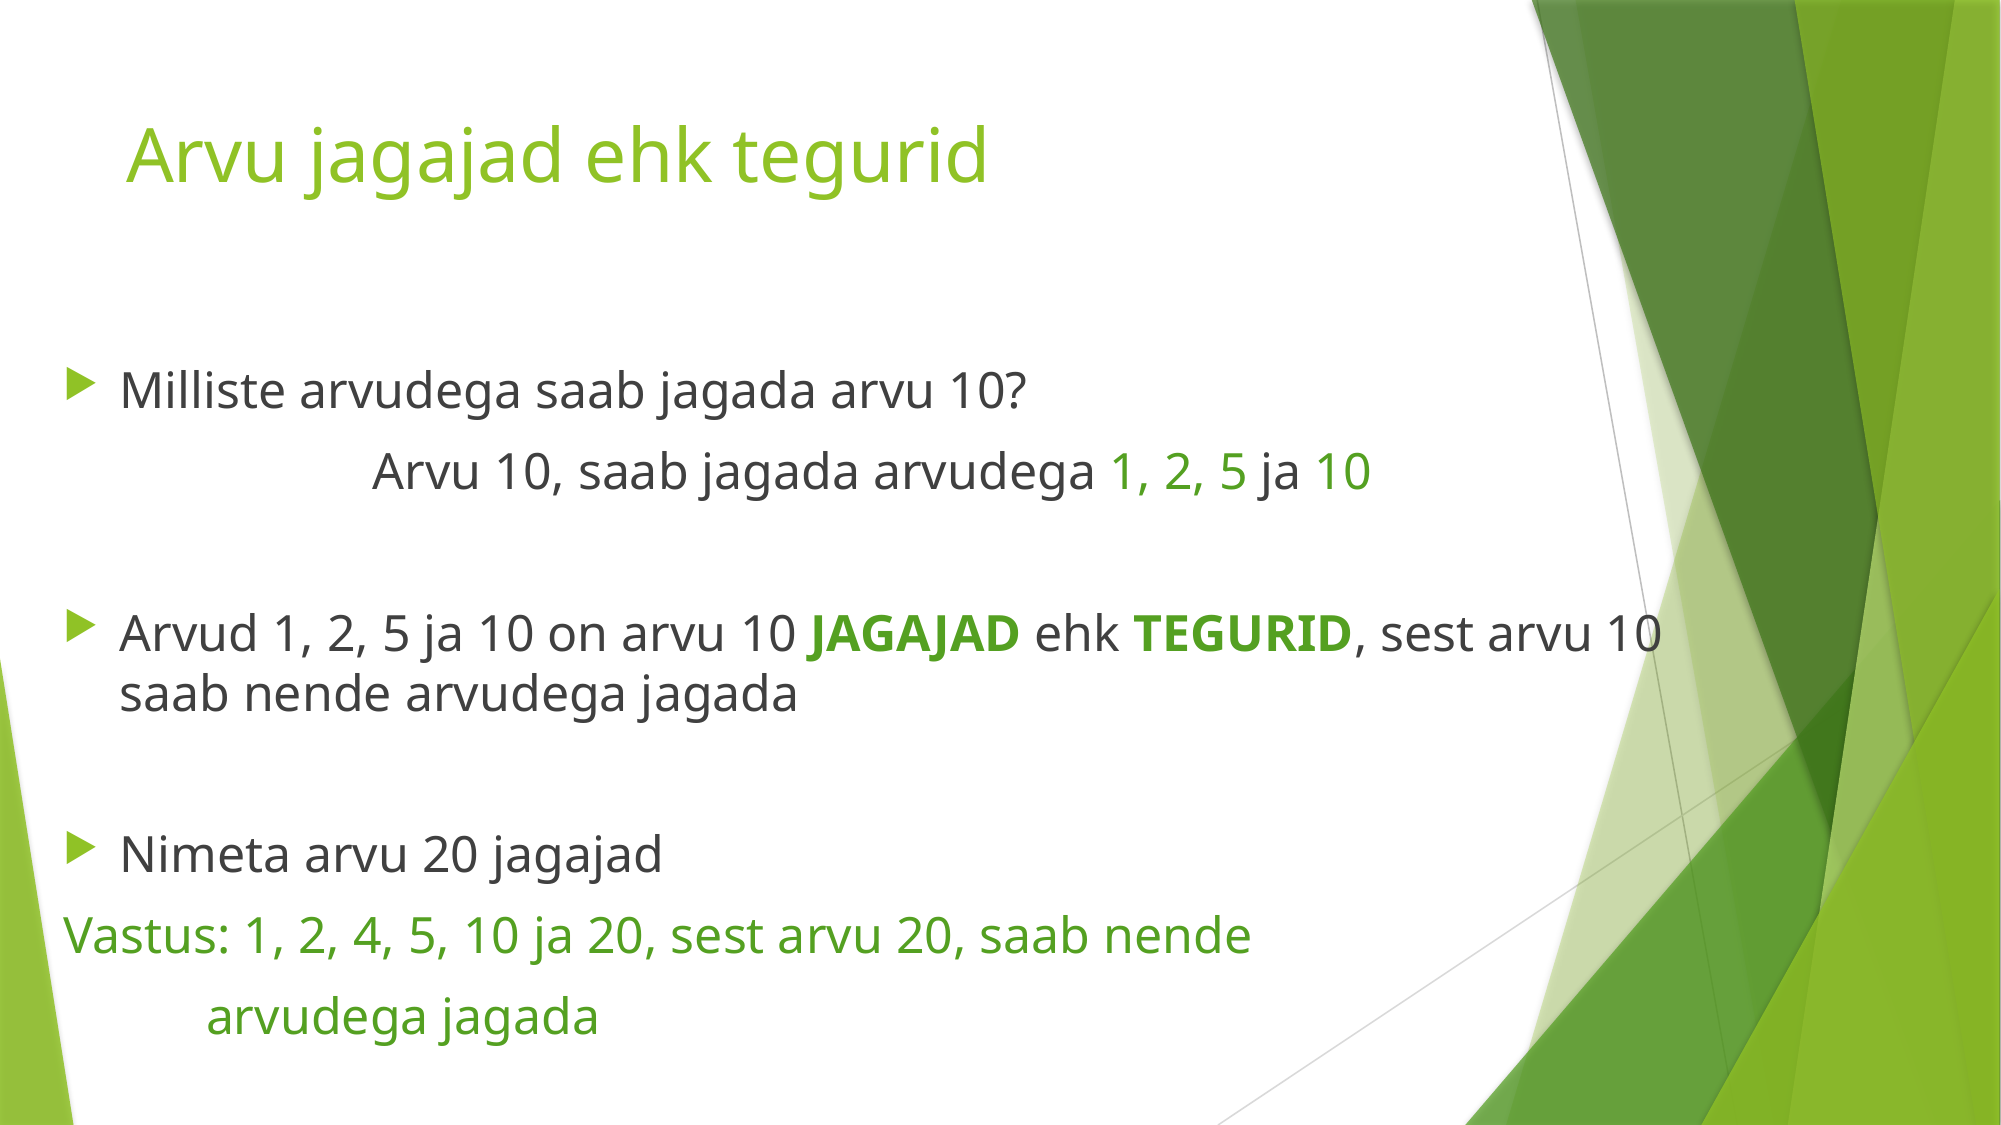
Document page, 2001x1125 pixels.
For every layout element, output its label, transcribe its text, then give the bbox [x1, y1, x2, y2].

list Milliste arvudega saab jagada arvu 10? Arvu 10, saab jagada arvudega 1, 2, 5 ja 10 Arvud 1, 2, 5 ja 10 on arvu 10 JAGAJAD ehk TEGURID, sest arvu 10 saab nende arvudega jagada Nimeta arvu 20 jagajad Vastus: 1, 2, 4, 5, 10 ja 20, sest arvu 20, saab nende arvudega jagada [48, 351, 1697, 1085]
title Arvu jagajad ehk tegurid [111, 99, 1522, 317]
